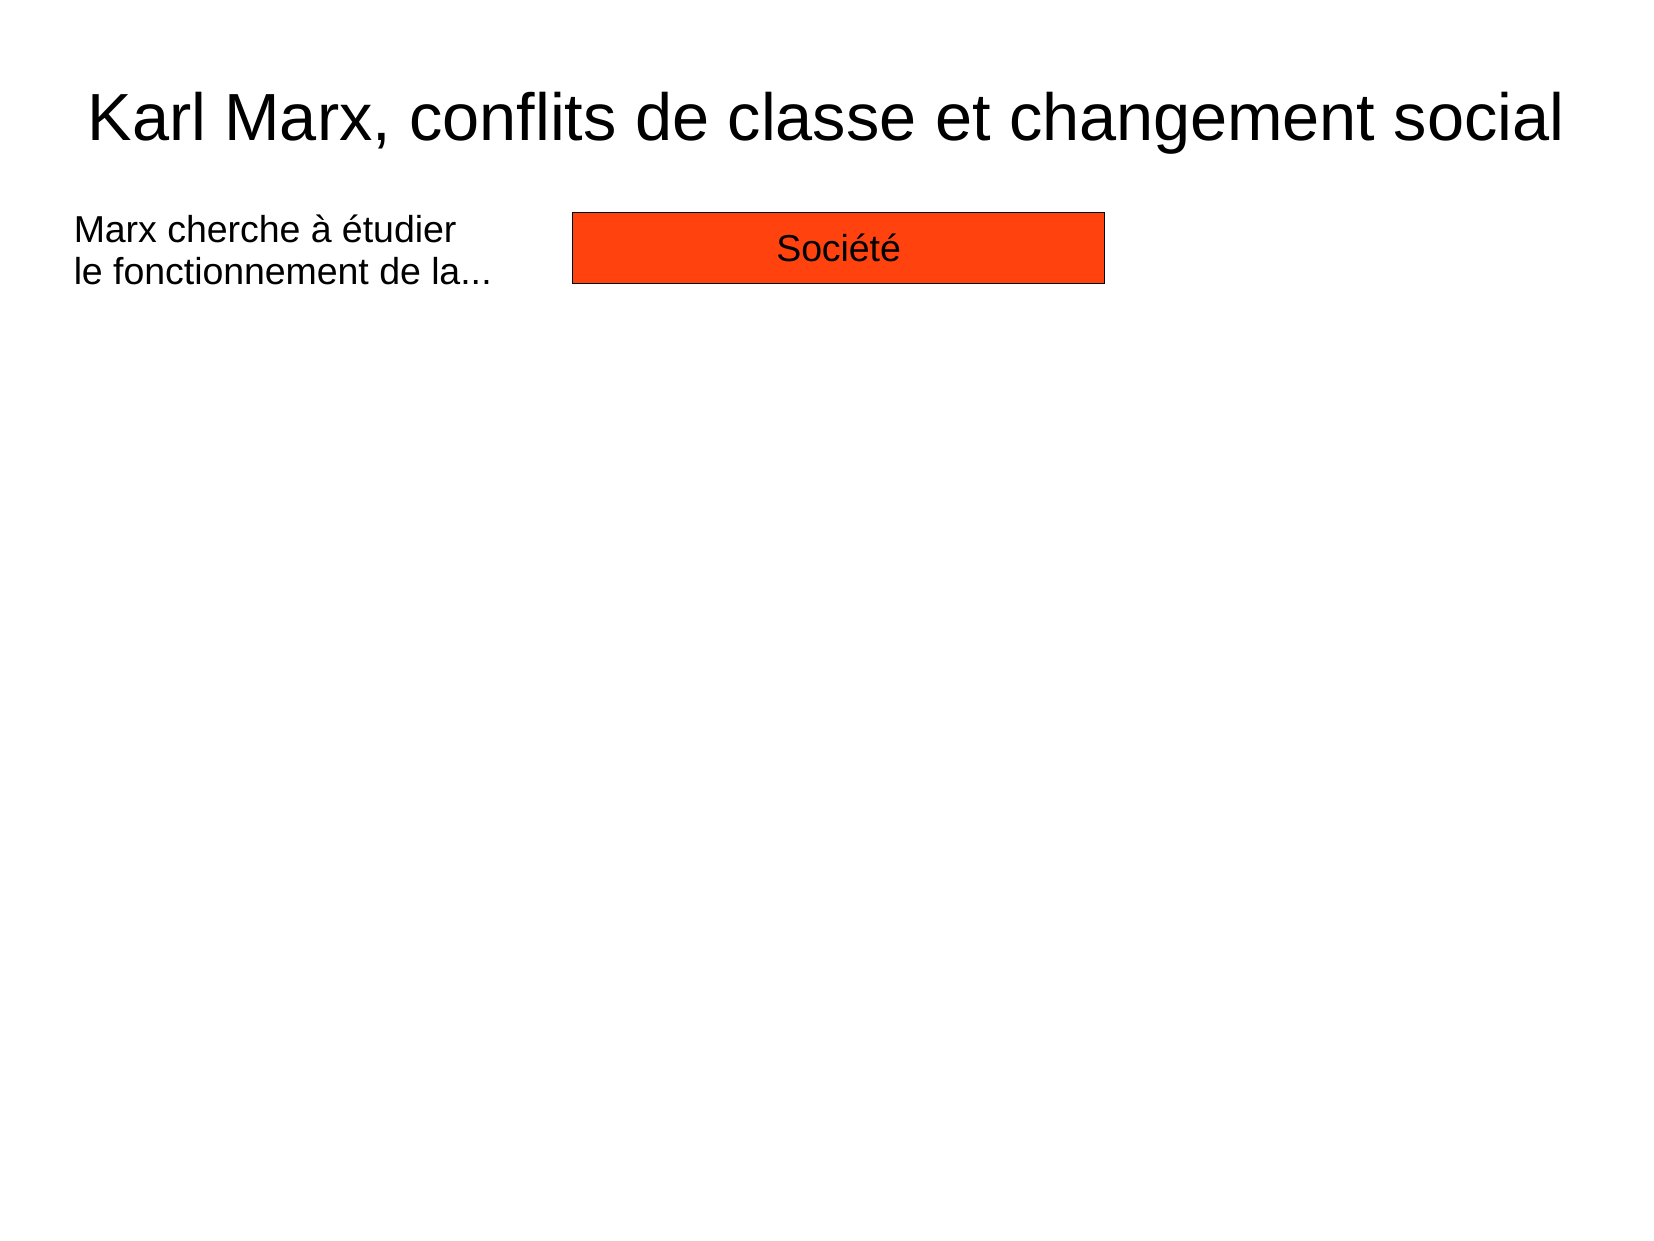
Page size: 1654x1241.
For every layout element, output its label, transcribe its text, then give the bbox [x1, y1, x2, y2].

text_box Société [572, 212, 1105, 284]
text_box Marx cherche à étudier le fonctionnement de la... [59, 200, 519, 438]
title Karl Marx, conflits de classe et changement social [82, 56, 1571, 178]
